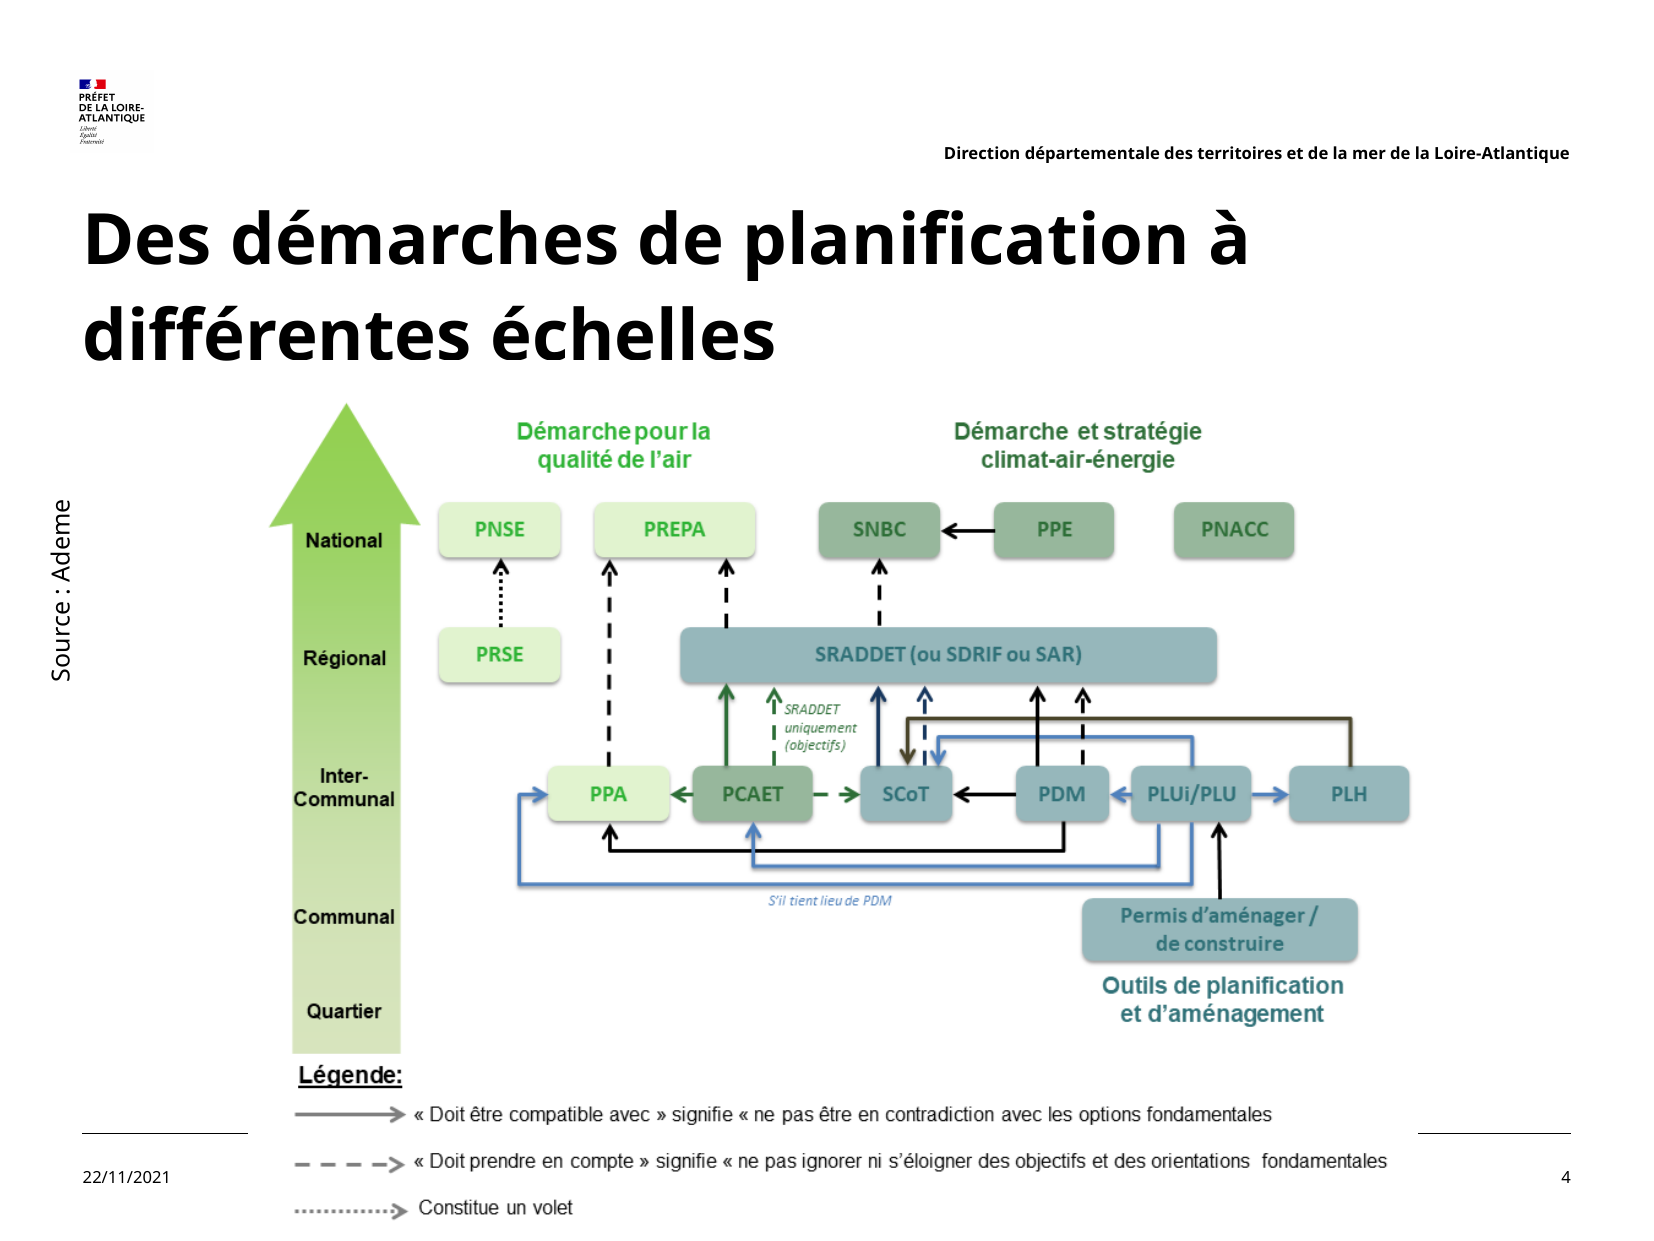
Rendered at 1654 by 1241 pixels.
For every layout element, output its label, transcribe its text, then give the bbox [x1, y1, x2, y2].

picture [248, 360, 1418, 1228]
picture [70, 70, 154, 153]
text_box Source : Ademe [35, 425, 93, 697]
title Des démarches de planification à différentes échelles [82, 188, 1571, 361]
